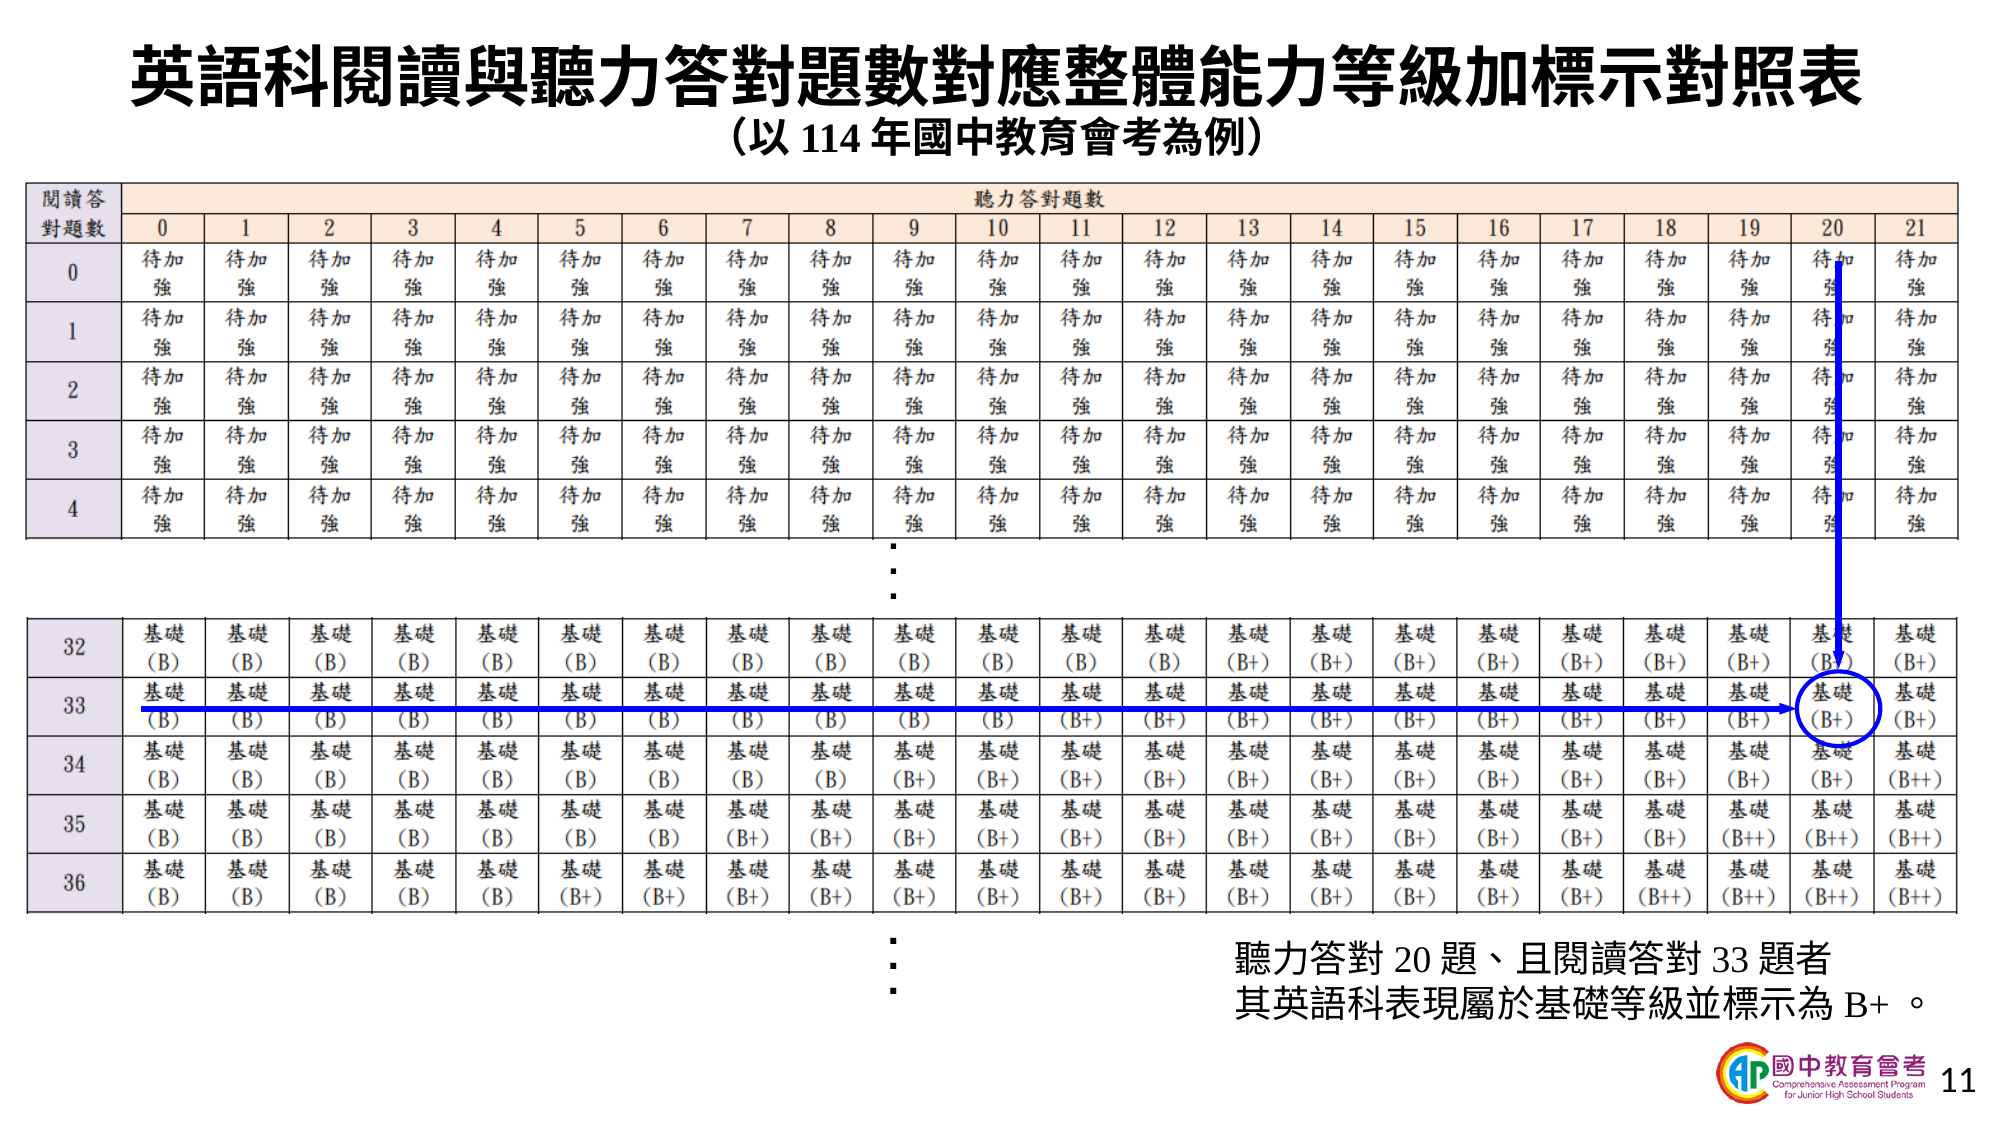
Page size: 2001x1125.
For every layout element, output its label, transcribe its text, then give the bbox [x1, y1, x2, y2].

picture [23, 197, 1960, 540]
text_box [1923, 1047, 2000, 1108]
title 英語科閱讀與聽力答對題數對應整體能力等級加標示對照表 （以114年國中教育會考為例） [0, 8, 1995, 197]
text_box 聽力答對20題、且閱讀答對33題者 其英語科表現屬於基礎等級並標示為B+。 [1219, 927, 1960, 1034]
text_box . . . [873, 524, 943, 661]
picture [1800, 674, 1878, 743]
picture [23, 617, 1960, 914]
text_box . . . [872, 919, 942, 1015]
